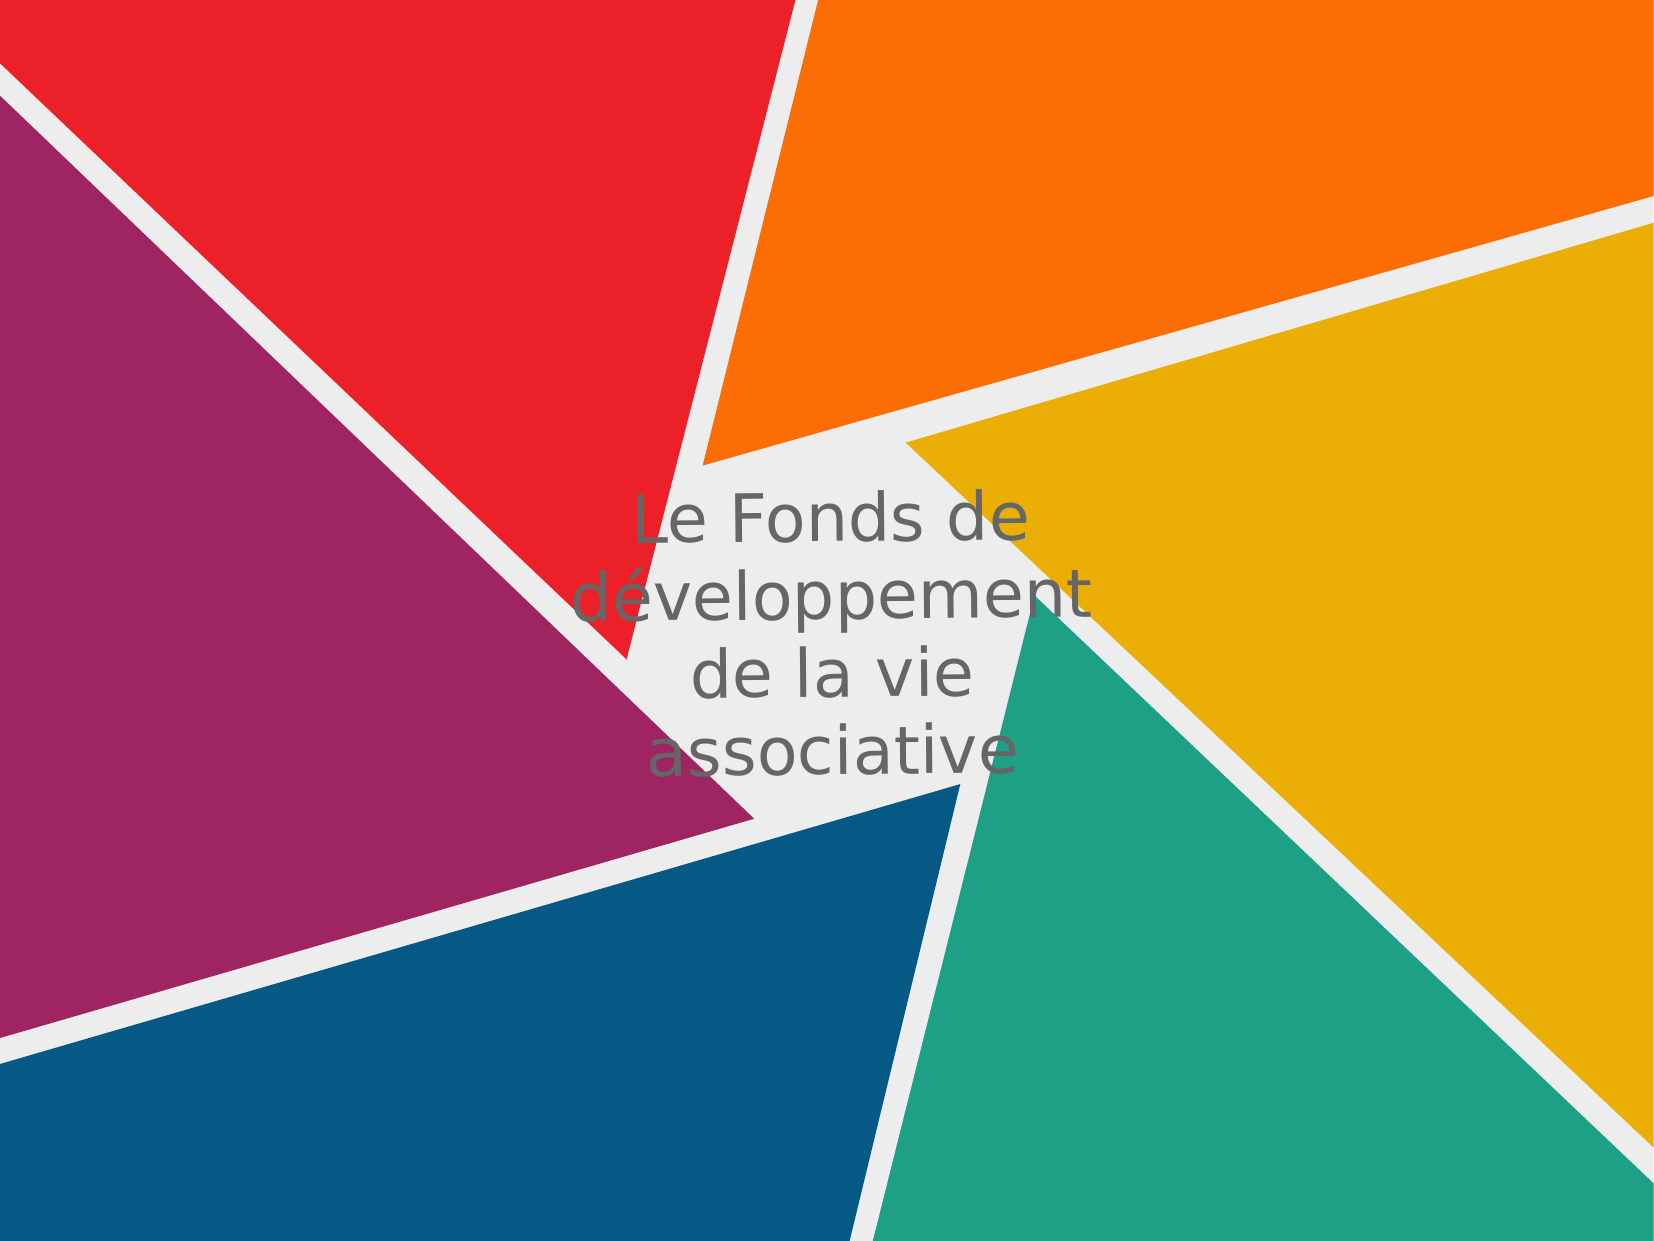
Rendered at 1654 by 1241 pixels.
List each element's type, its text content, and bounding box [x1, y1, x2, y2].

subtitle Le Fonds de développement de la vie associative [553, 377, 1111, 892]
